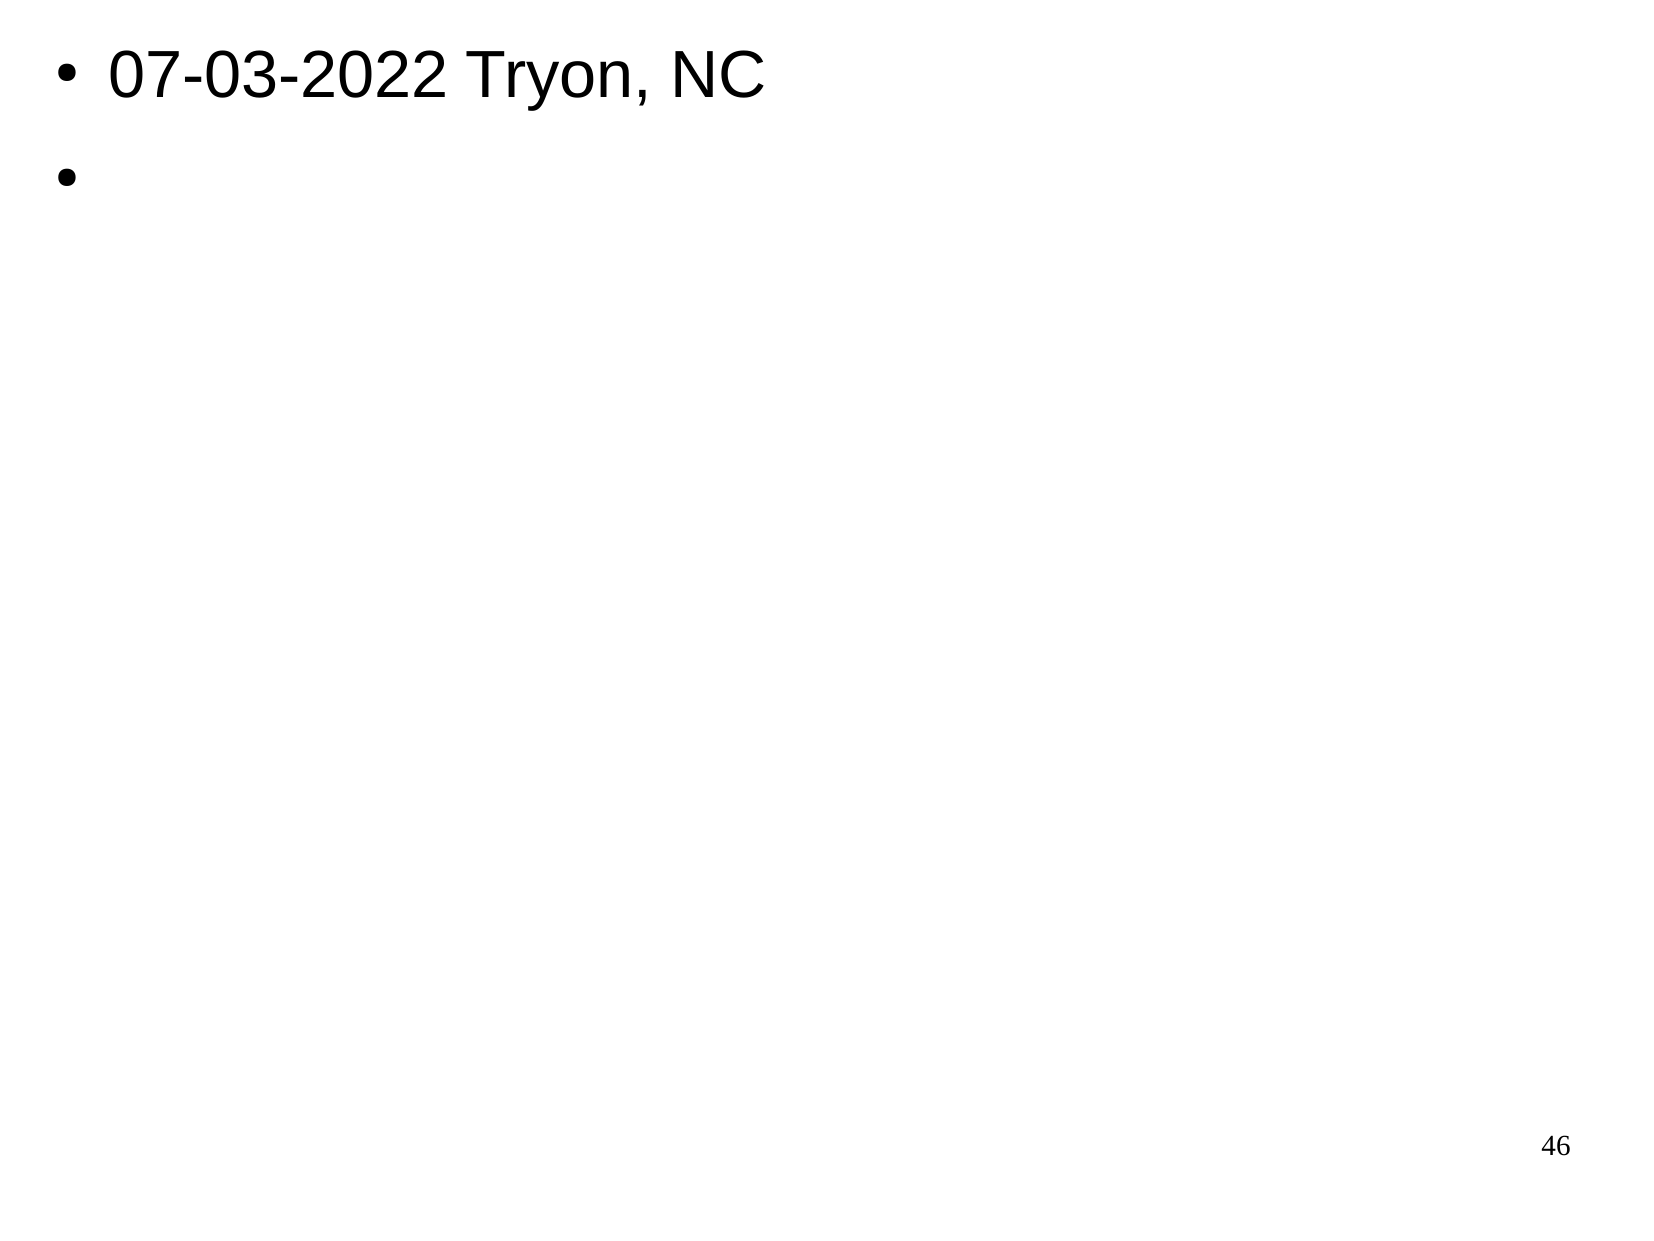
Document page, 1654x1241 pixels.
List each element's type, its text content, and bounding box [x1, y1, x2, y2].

list 07-03-2022 Tryon, NC [37, 37, 1613, 1238]
